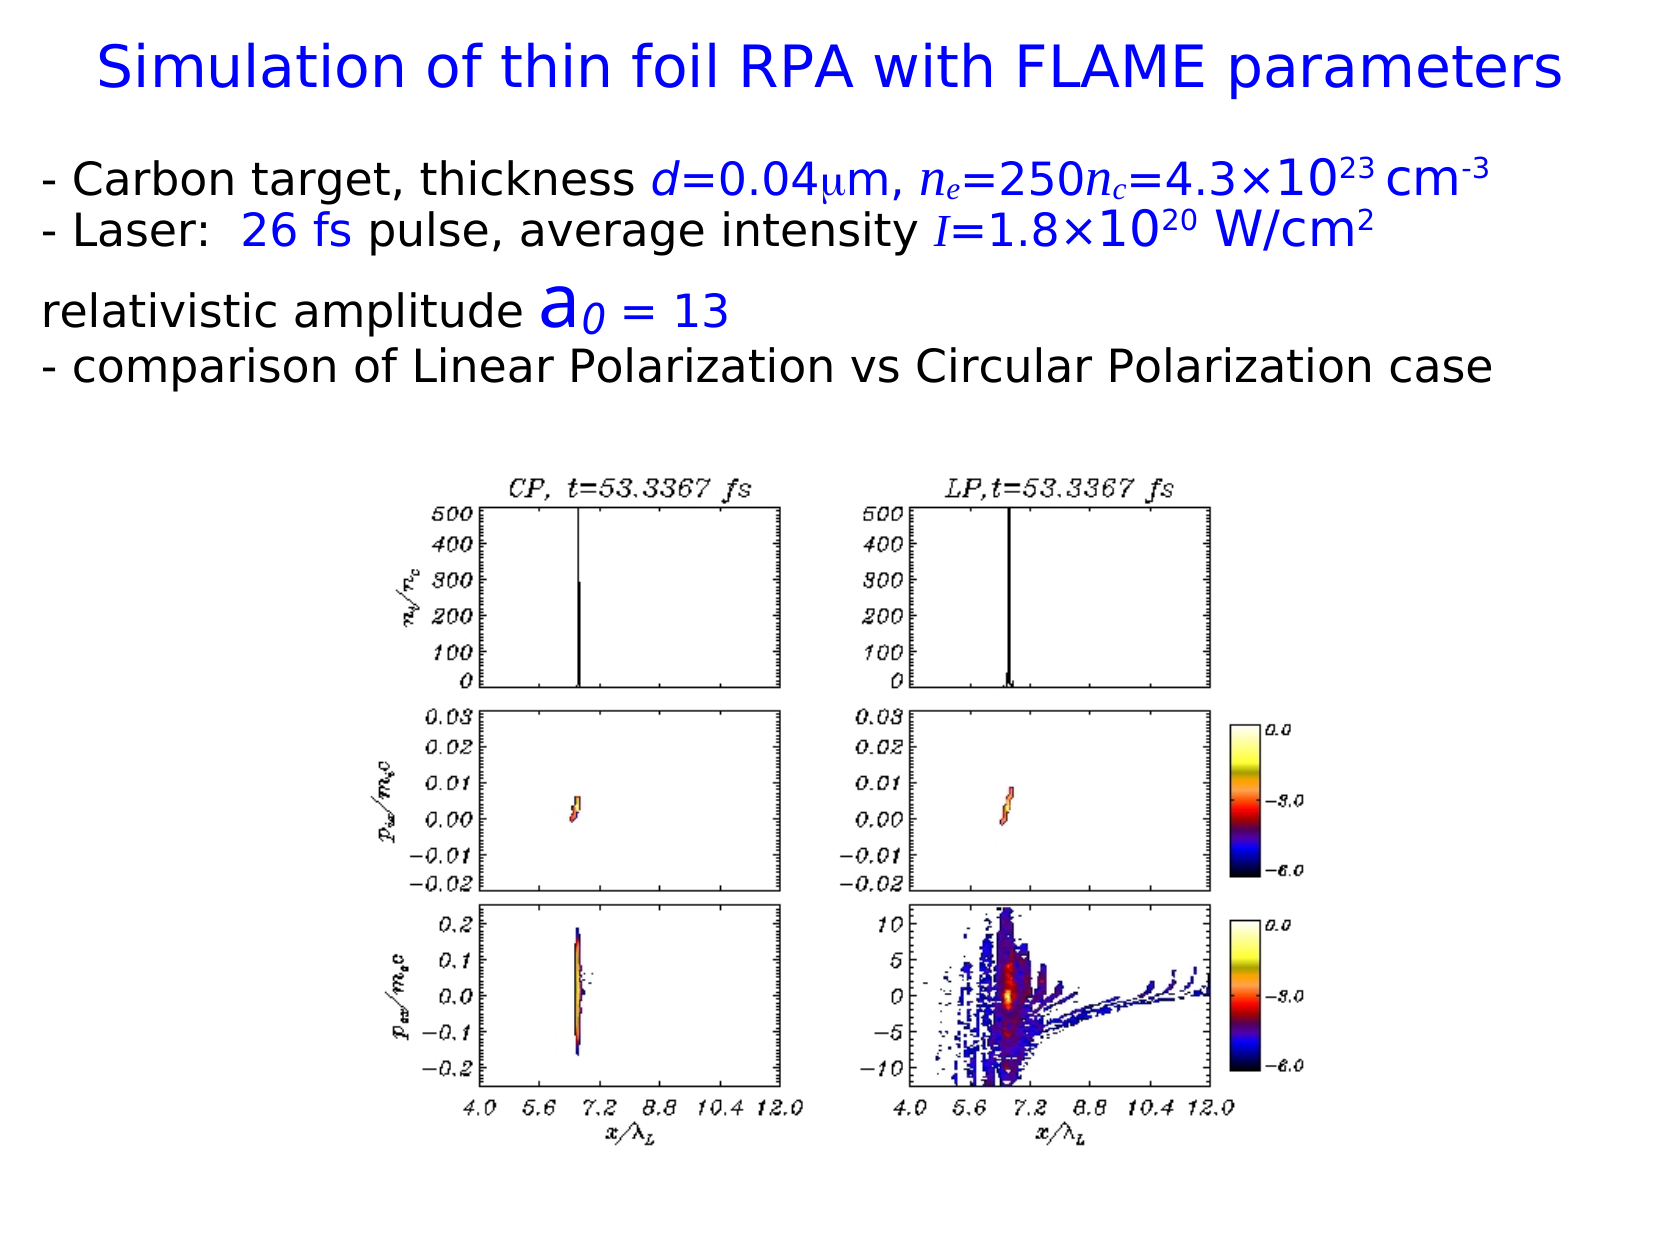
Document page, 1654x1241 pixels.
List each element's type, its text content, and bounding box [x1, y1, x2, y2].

text_box Simulation of thin foil RPA with FLAME parameters [82, 27, 1599, 109]
picture [329, 471, 1330, 1222]
text_box - Carbon target, thickness d=0.04mm, ne=250nc=4.3×1023 cm-3 - Laser: 26 fs pulse, average intensity I=1.8×1020 W/cm2 relativistic amplitude a0 = 13 - comparison of Linear Polarization vs Circular Polarization case [25, 146, 1543, 455]
